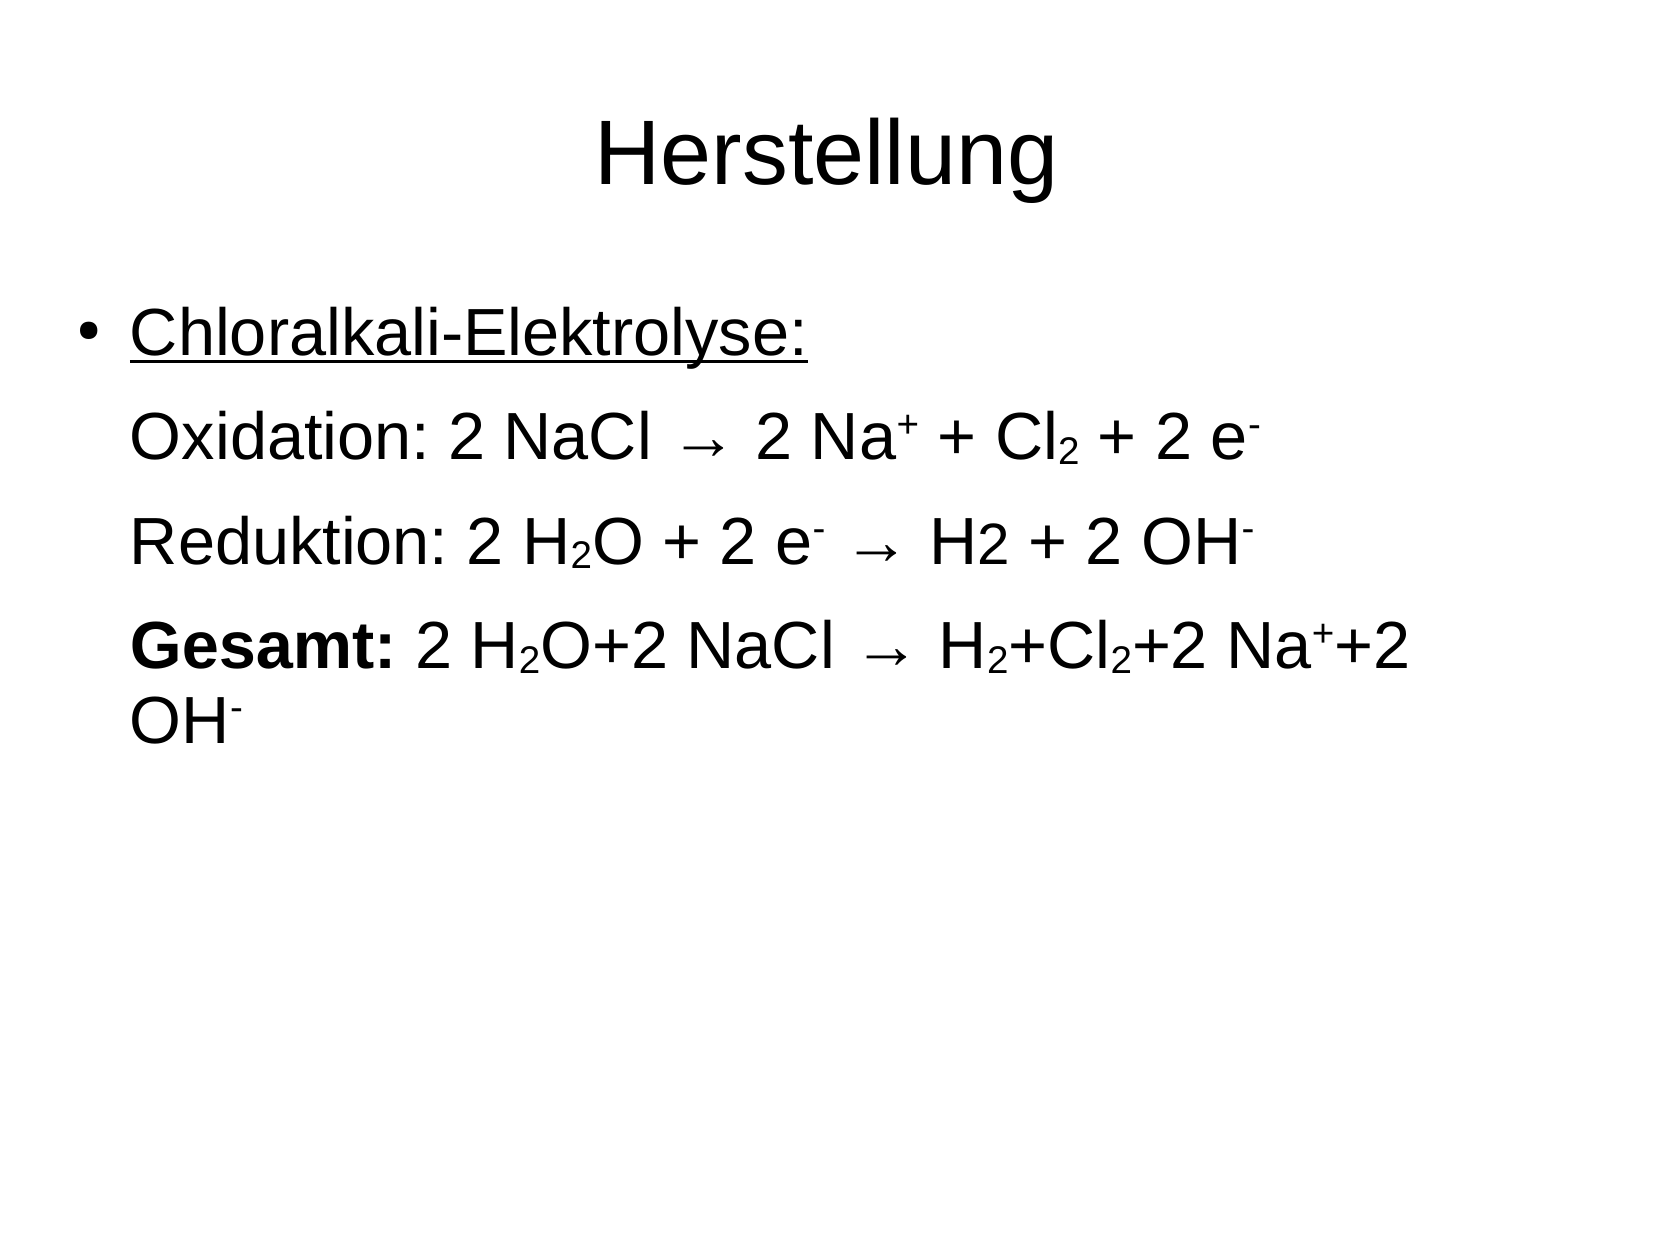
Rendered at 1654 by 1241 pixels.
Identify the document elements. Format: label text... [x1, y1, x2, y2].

list Chloralkali-Elektrolyse: Oxidation: 2 NaCl → 2 Na+ + Cl2 + 2 e- Reduktion: 2 H2O + 2 e- → H2 + 2 OH- Gesamt: 2 H2O+2 NaCl → H2+Cl2+2 Na++2 OH- [59, 295, 1515, 1015]
title Herstellung [82, 49, 1571, 257]
